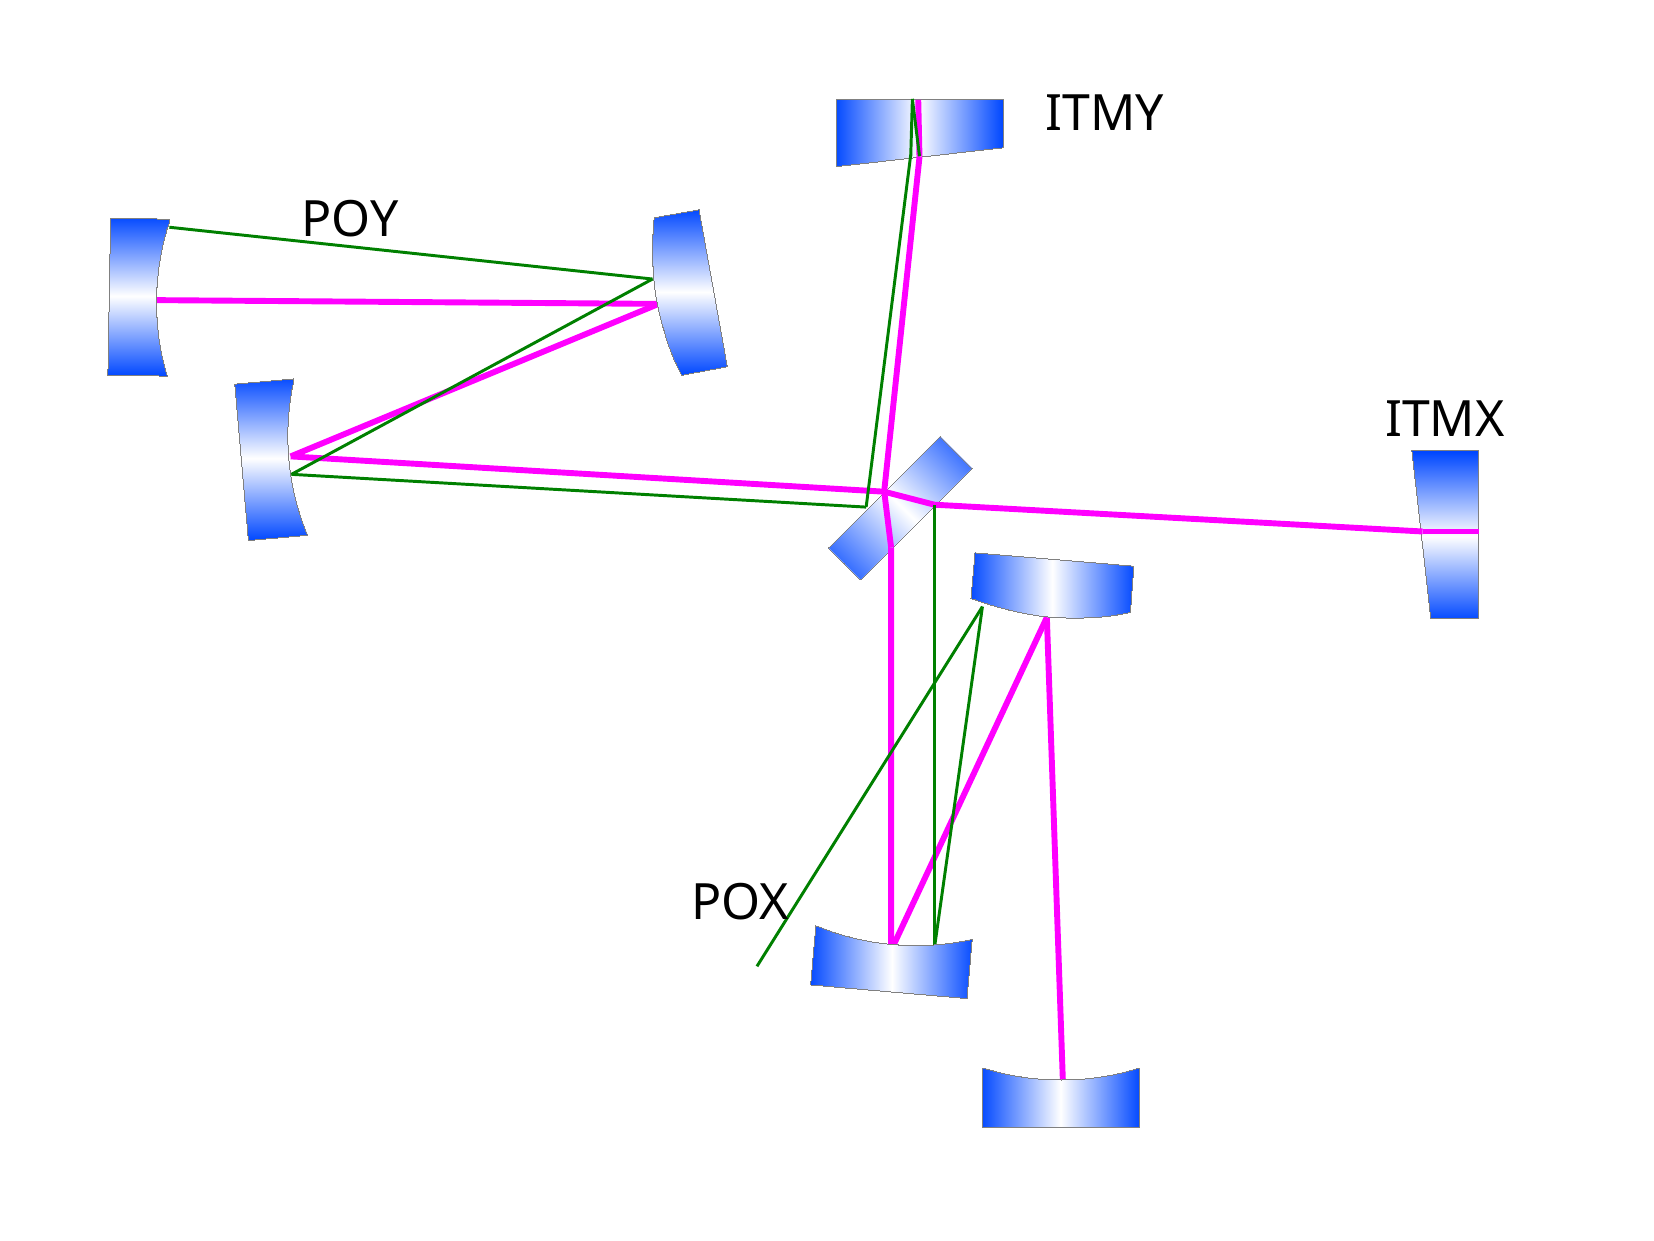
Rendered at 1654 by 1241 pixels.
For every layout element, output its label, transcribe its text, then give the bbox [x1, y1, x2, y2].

text_box [912, 130, 916, 159]
text_box [107, 218, 170, 377]
text_box ITMX [1370, 375, 1520, 451]
text_box [970, 552, 1134, 619]
text_box [888, 496, 933, 546]
text_box [652, 209, 728, 376]
text_box POY [286, 175, 411, 251]
text_box [810, 925, 973, 999]
text_box [836, 99, 910, 167]
text_box [234, 378, 308, 541]
text_box ITMY [1030, 69, 1180, 145]
text_box [828, 495, 888, 580]
text_box [1411, 451, 1479, 529]
text_box [982, 1068, 1140, 1128]
text_box [887, 436, 973, 501]
text_box [1421, 534, 1479, 619]
text_box POX [676, 858, 800, 935]
text_box [922, 99, 1004, 157]
